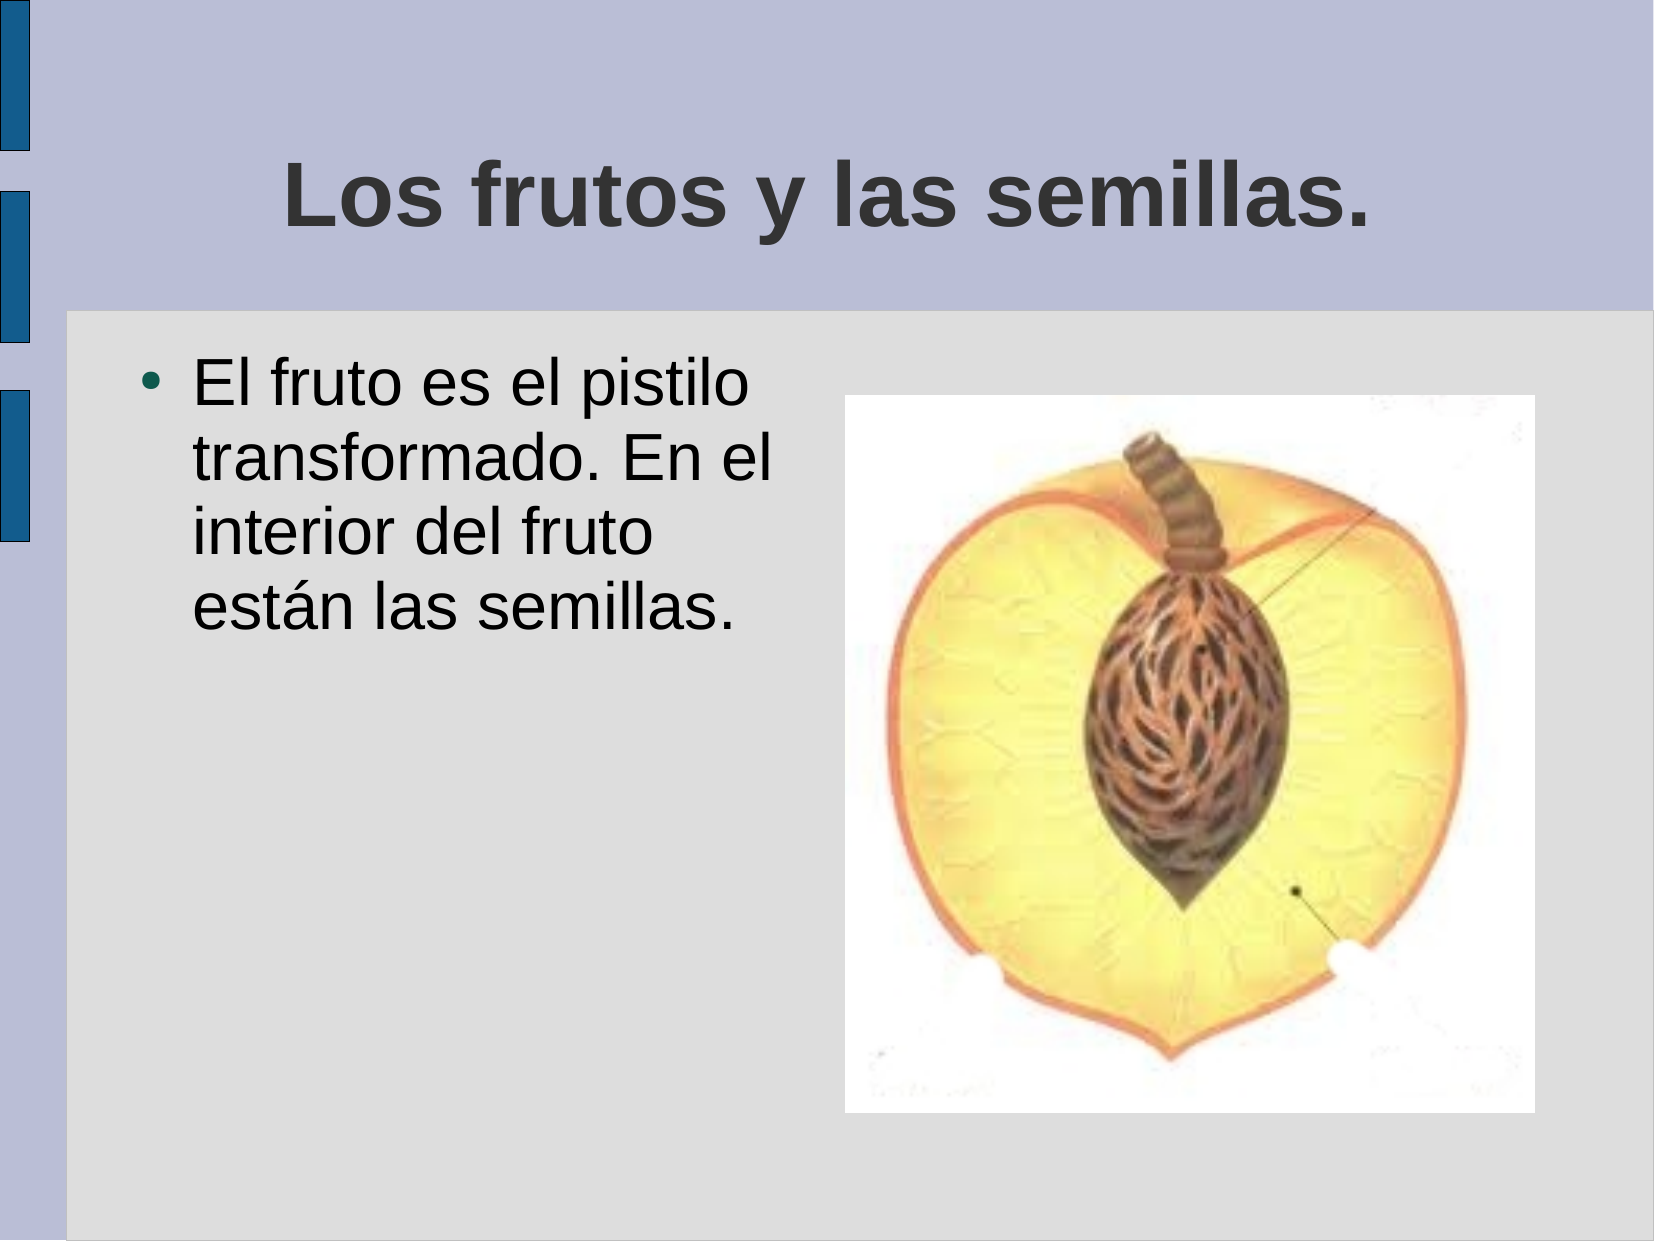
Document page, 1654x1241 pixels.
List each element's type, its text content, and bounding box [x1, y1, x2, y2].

picture [845, 395, 1535, 1113]
list El fruto es el pistilo transformado. En el interior del fruto están las semillas. [121, 344, 811, 1149]
title Los frutos y las semillas. [121, 98, 1534, 291]
